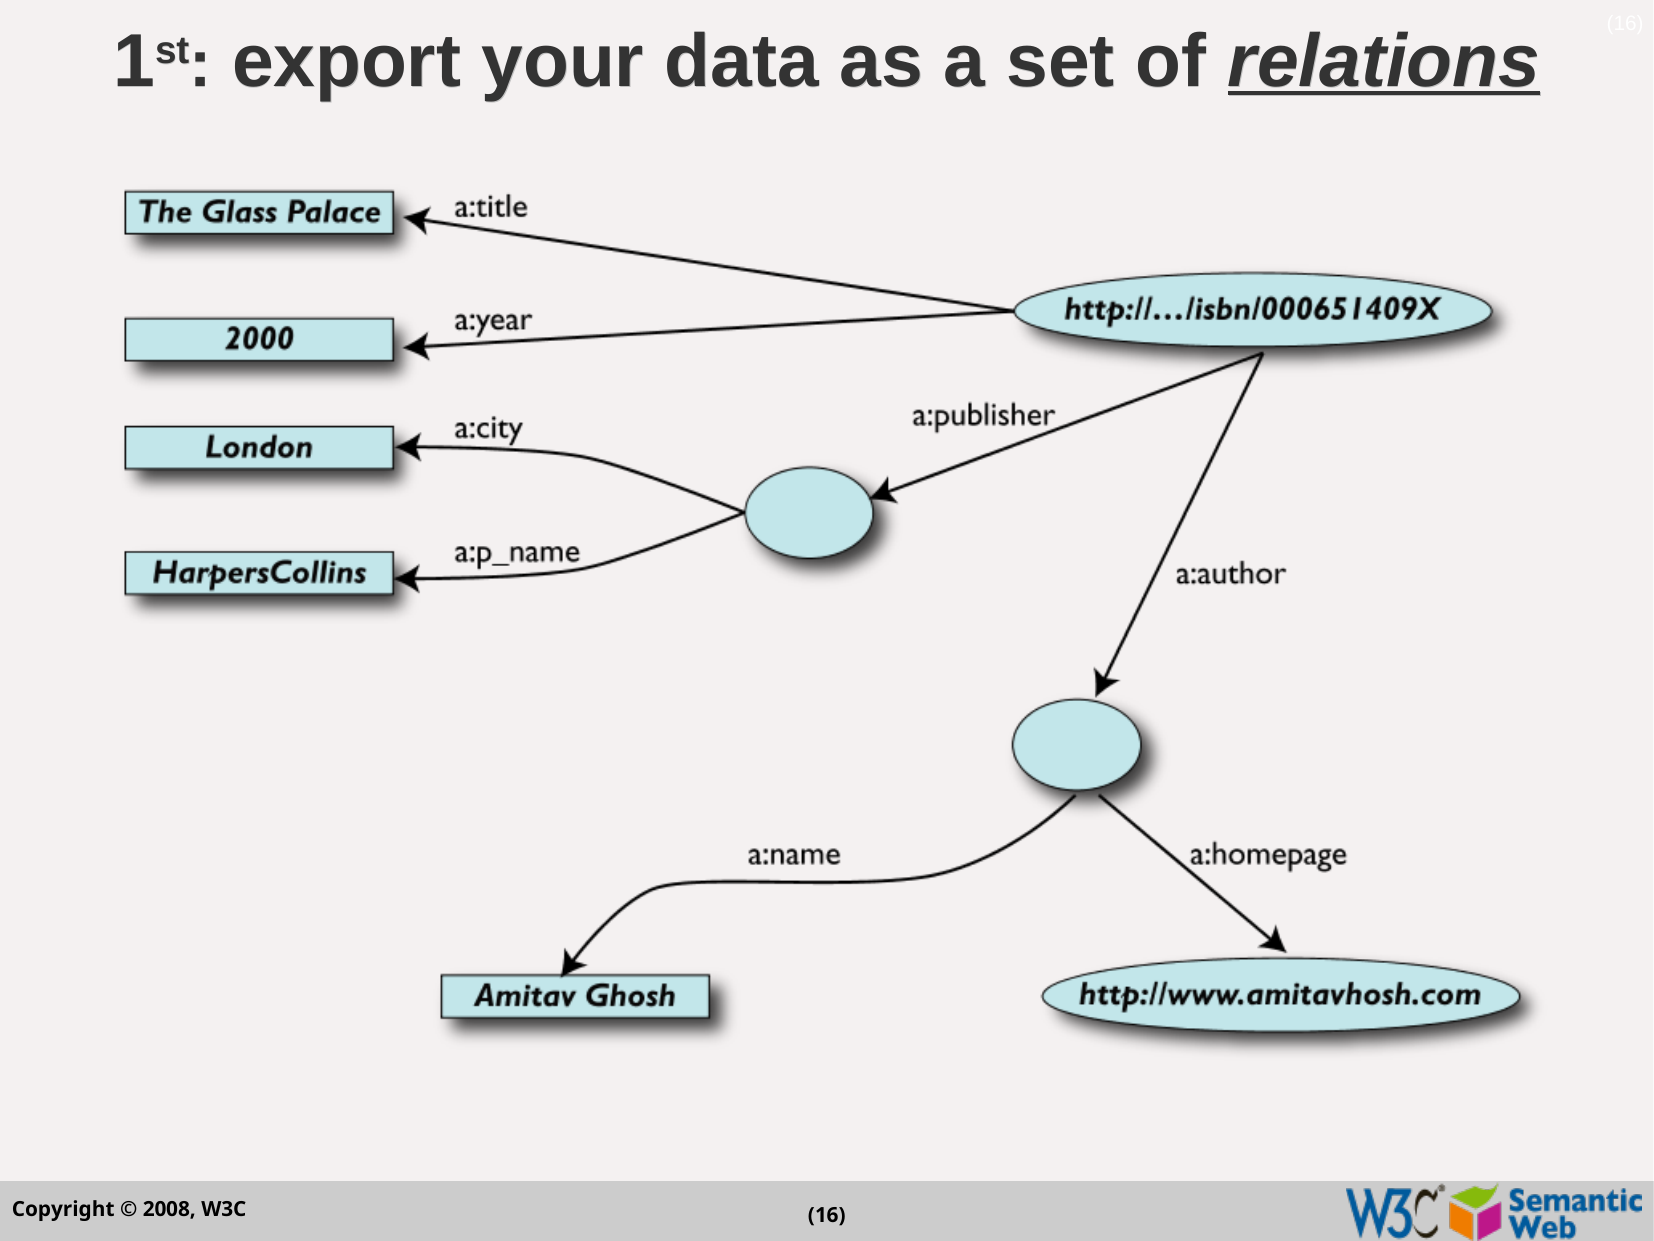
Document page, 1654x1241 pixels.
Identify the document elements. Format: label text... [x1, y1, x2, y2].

title 1st: export your data as a set of relations [0, 0, 1654, 119]
picture [112, 177, 1556, 1069]
picture [1346, 1181, 1642, 1241]
